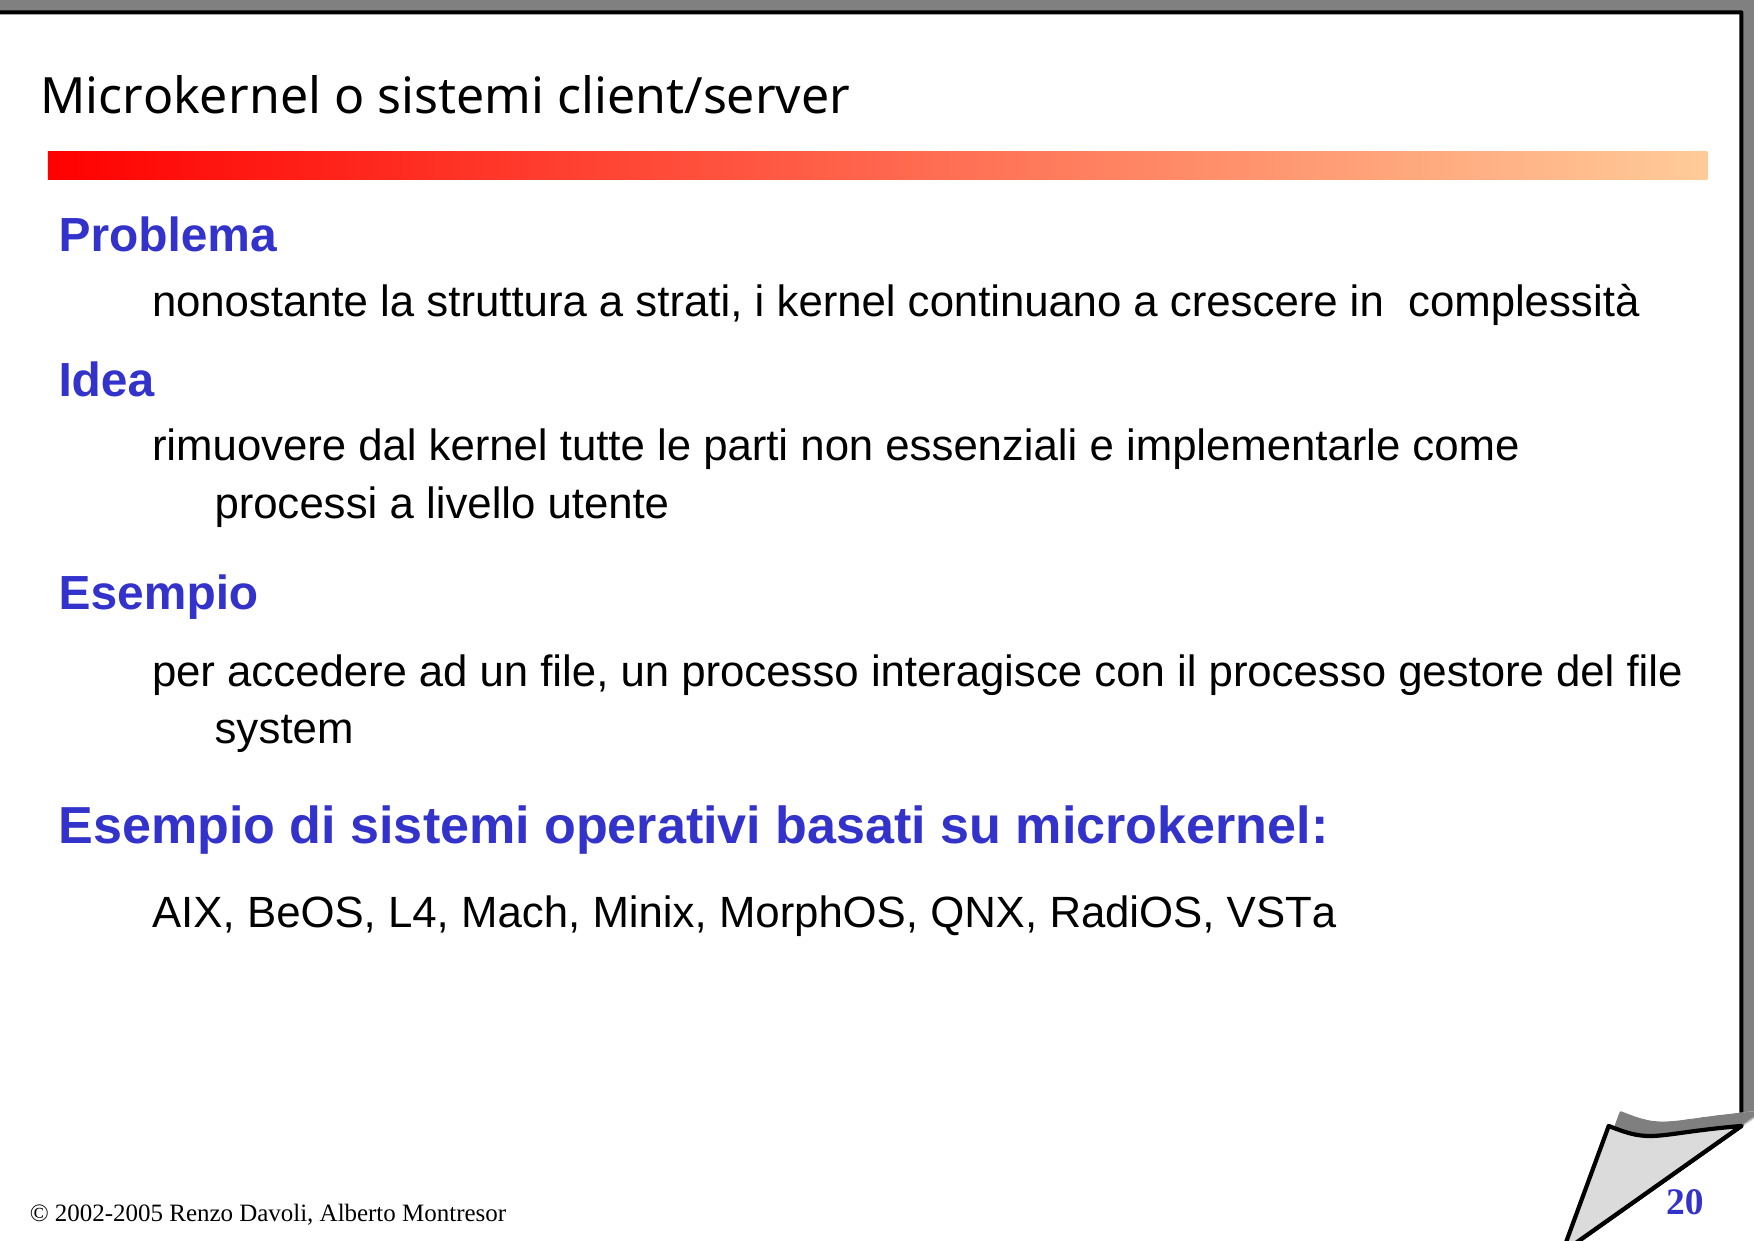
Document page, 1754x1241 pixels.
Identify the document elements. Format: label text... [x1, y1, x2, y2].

title Microkernel o sistemi client/server [40, 49, 1714, 144]
list Problema nonostante la struttura a strati, i kernel continuano a crescere in complessità Idea rimuovere dal kernel tutte le parti non essenziali e implementarle come processi a livello utente Esempio per accedere ad un file, un processo interagisce con il processo gestore del file system Esempio di sistemi operativi basati su microkernel: AIX, BeOS, L4, Mach, Minix, MorphOS, QNX, RadiOS, VSTa [58, 206, 1696, 1016]
